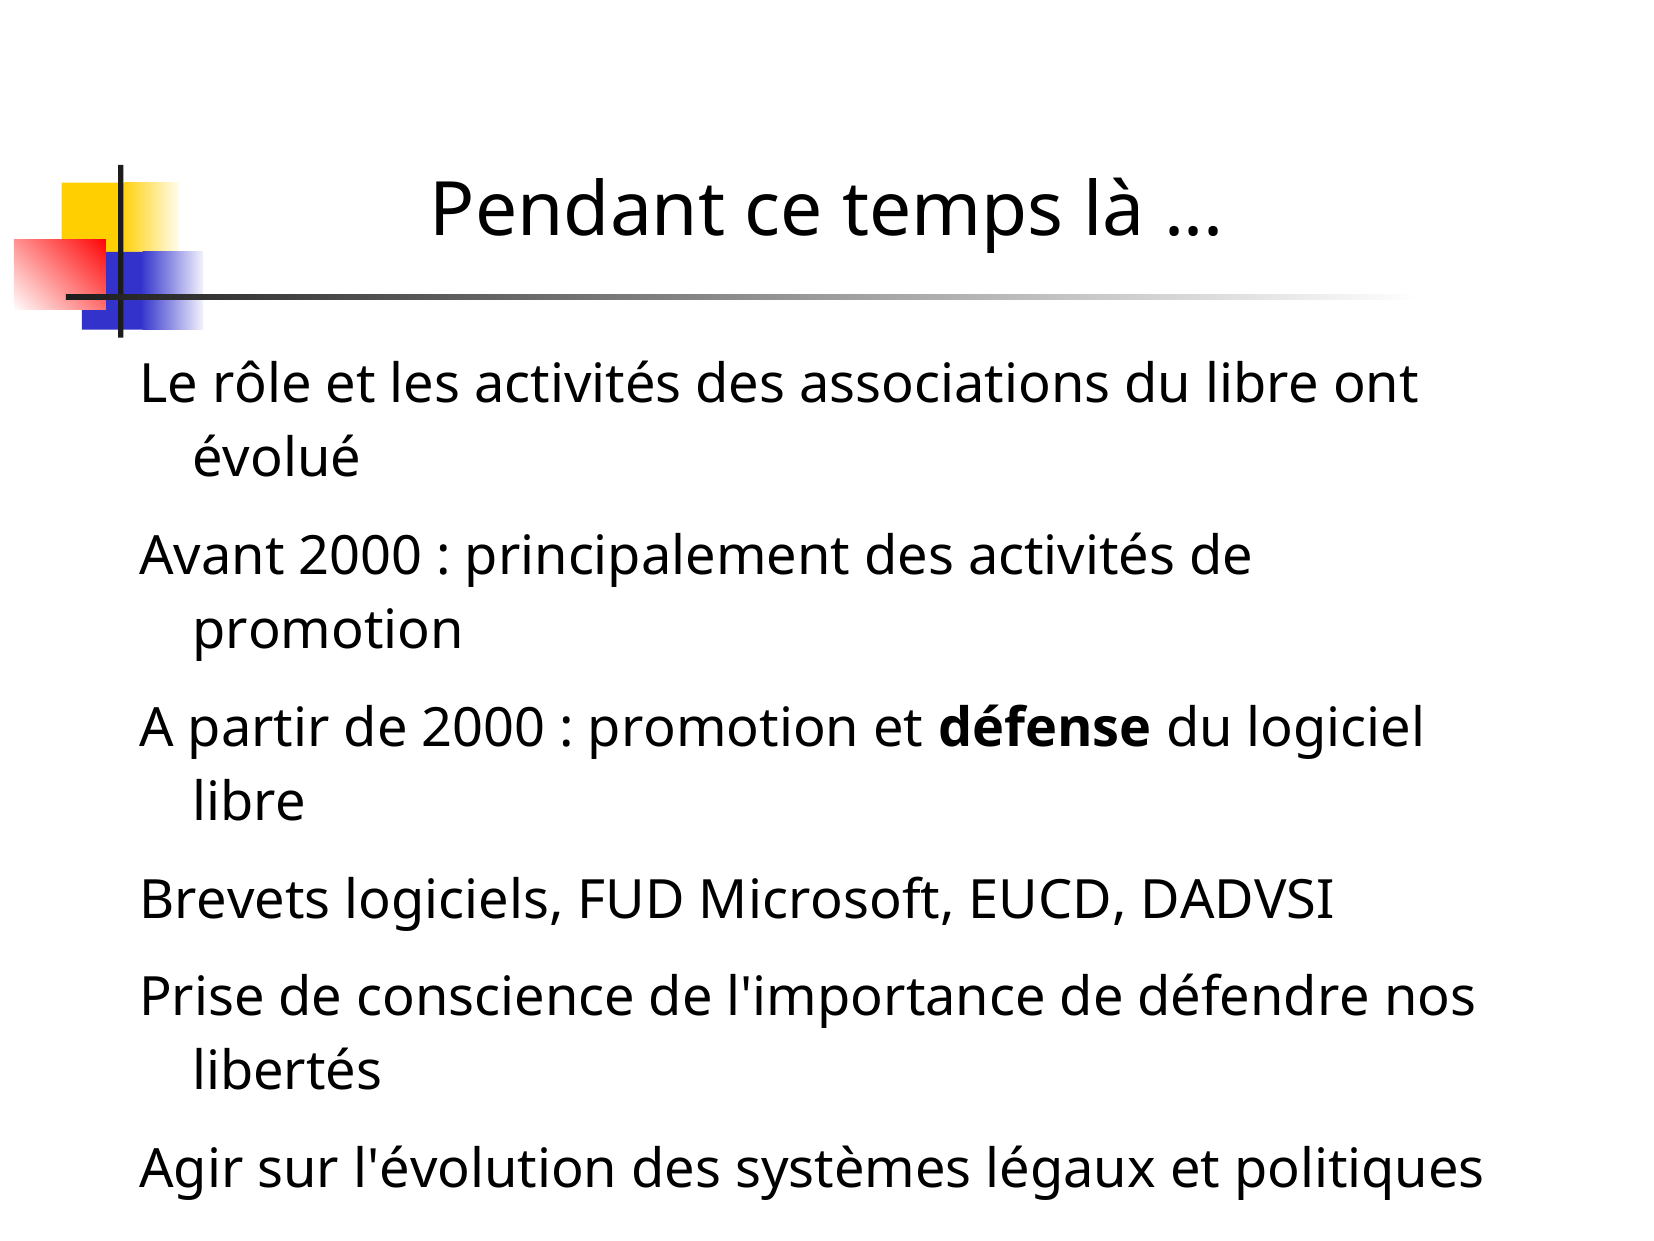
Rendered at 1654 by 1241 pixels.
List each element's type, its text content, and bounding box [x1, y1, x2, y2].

title Pendant ce temps là ... [121, 110, 1534, 303]
list Le rôle et les activités des associations du libre ont évolué Avant 2000 : principalement des activités de promotion A partir de 2000 : promotion et défense du logiciel libre Brevets logiciels, FUD Microsoft, EUCD, DADVSI Prise de conscience de l'importance de défendre nos libertés Agir sur l'évolution des systèmes légaux et politiques [121, 344, 1534, 1191]
